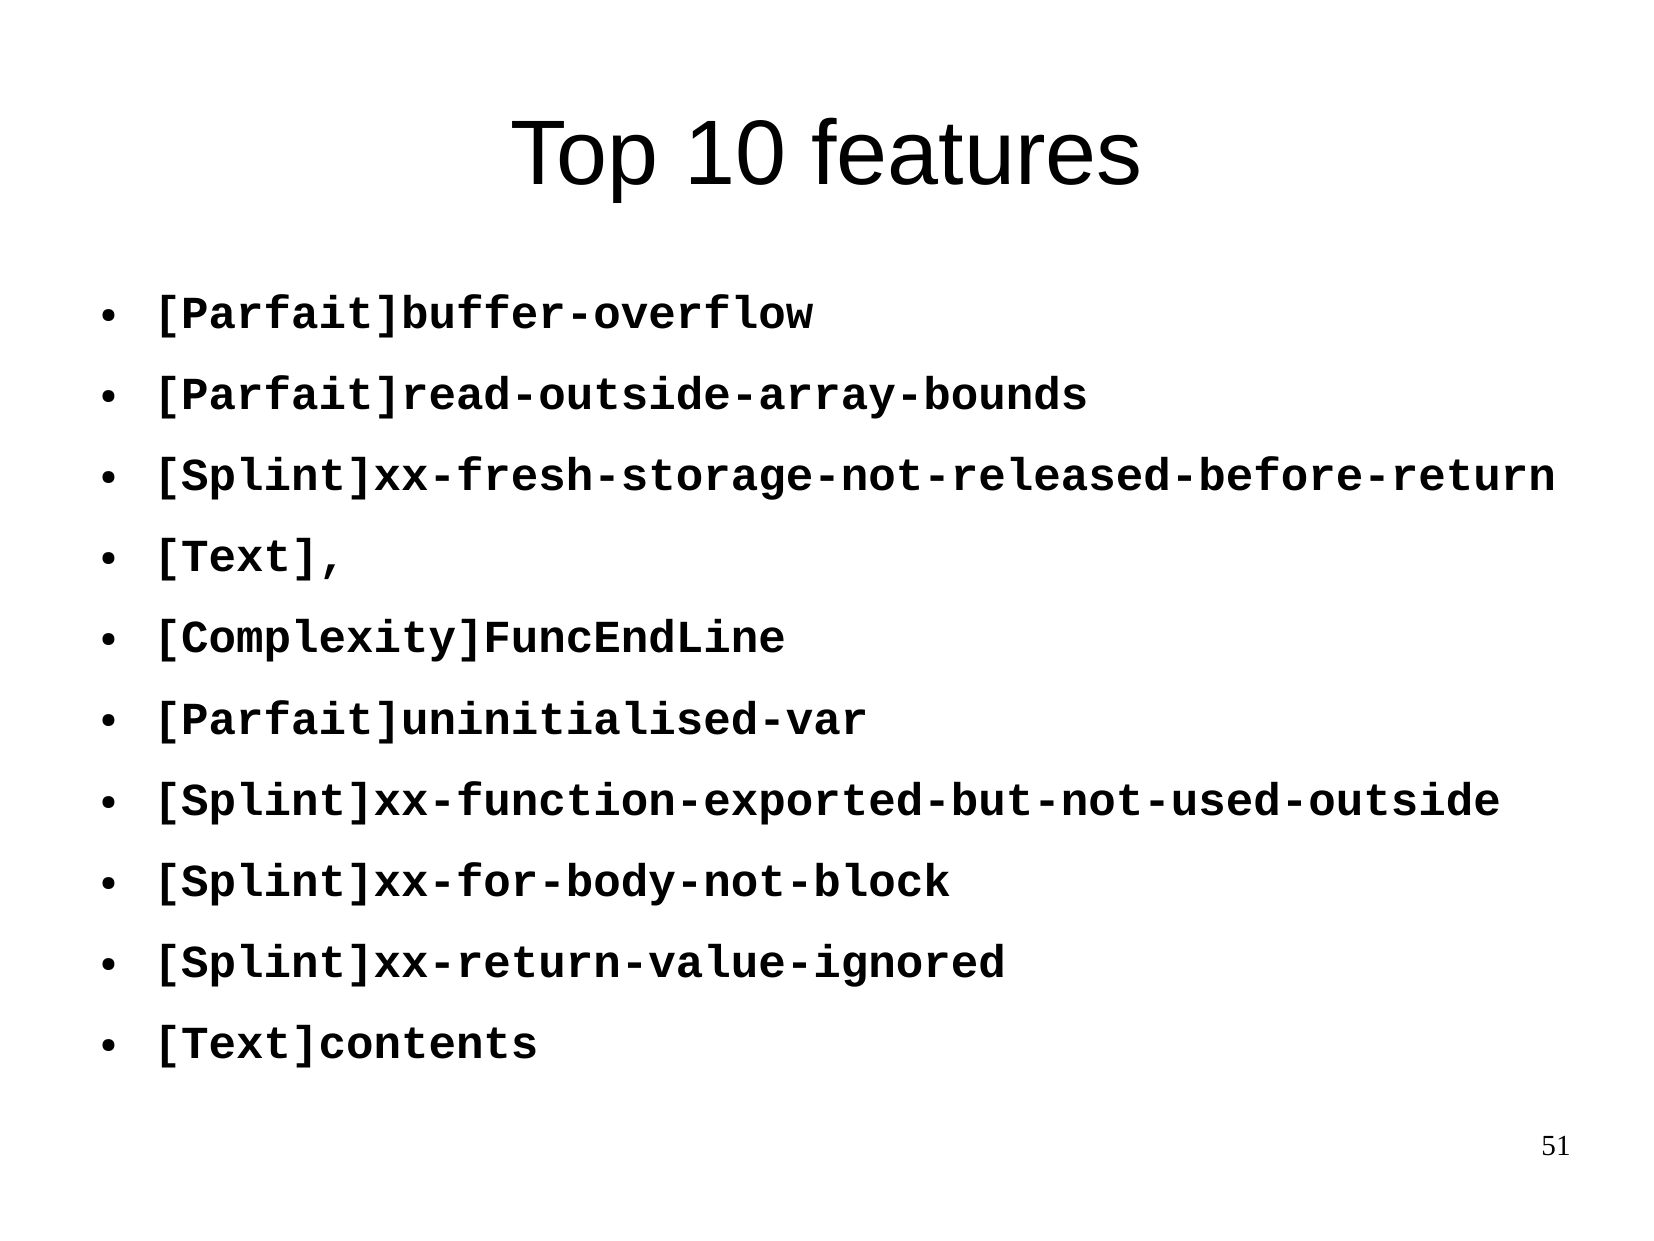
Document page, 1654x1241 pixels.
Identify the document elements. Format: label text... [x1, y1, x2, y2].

title Top 10 features [82, 49, 1571, 257]
list [Parfait]buffer-overflow [Parfait]read-outside-array-bounds [Splint]xx-fresh-storage-not-released-before-return [Text], [Complexity]FuncEndLine [Parfait]uninitialised-var [Splint]xx-function-exported-but-not-used-outside [Splint]xx-for-body-not-block [Splint]xx-return-value-ignored [Text]contents [82, 290, 1571, 1109]
